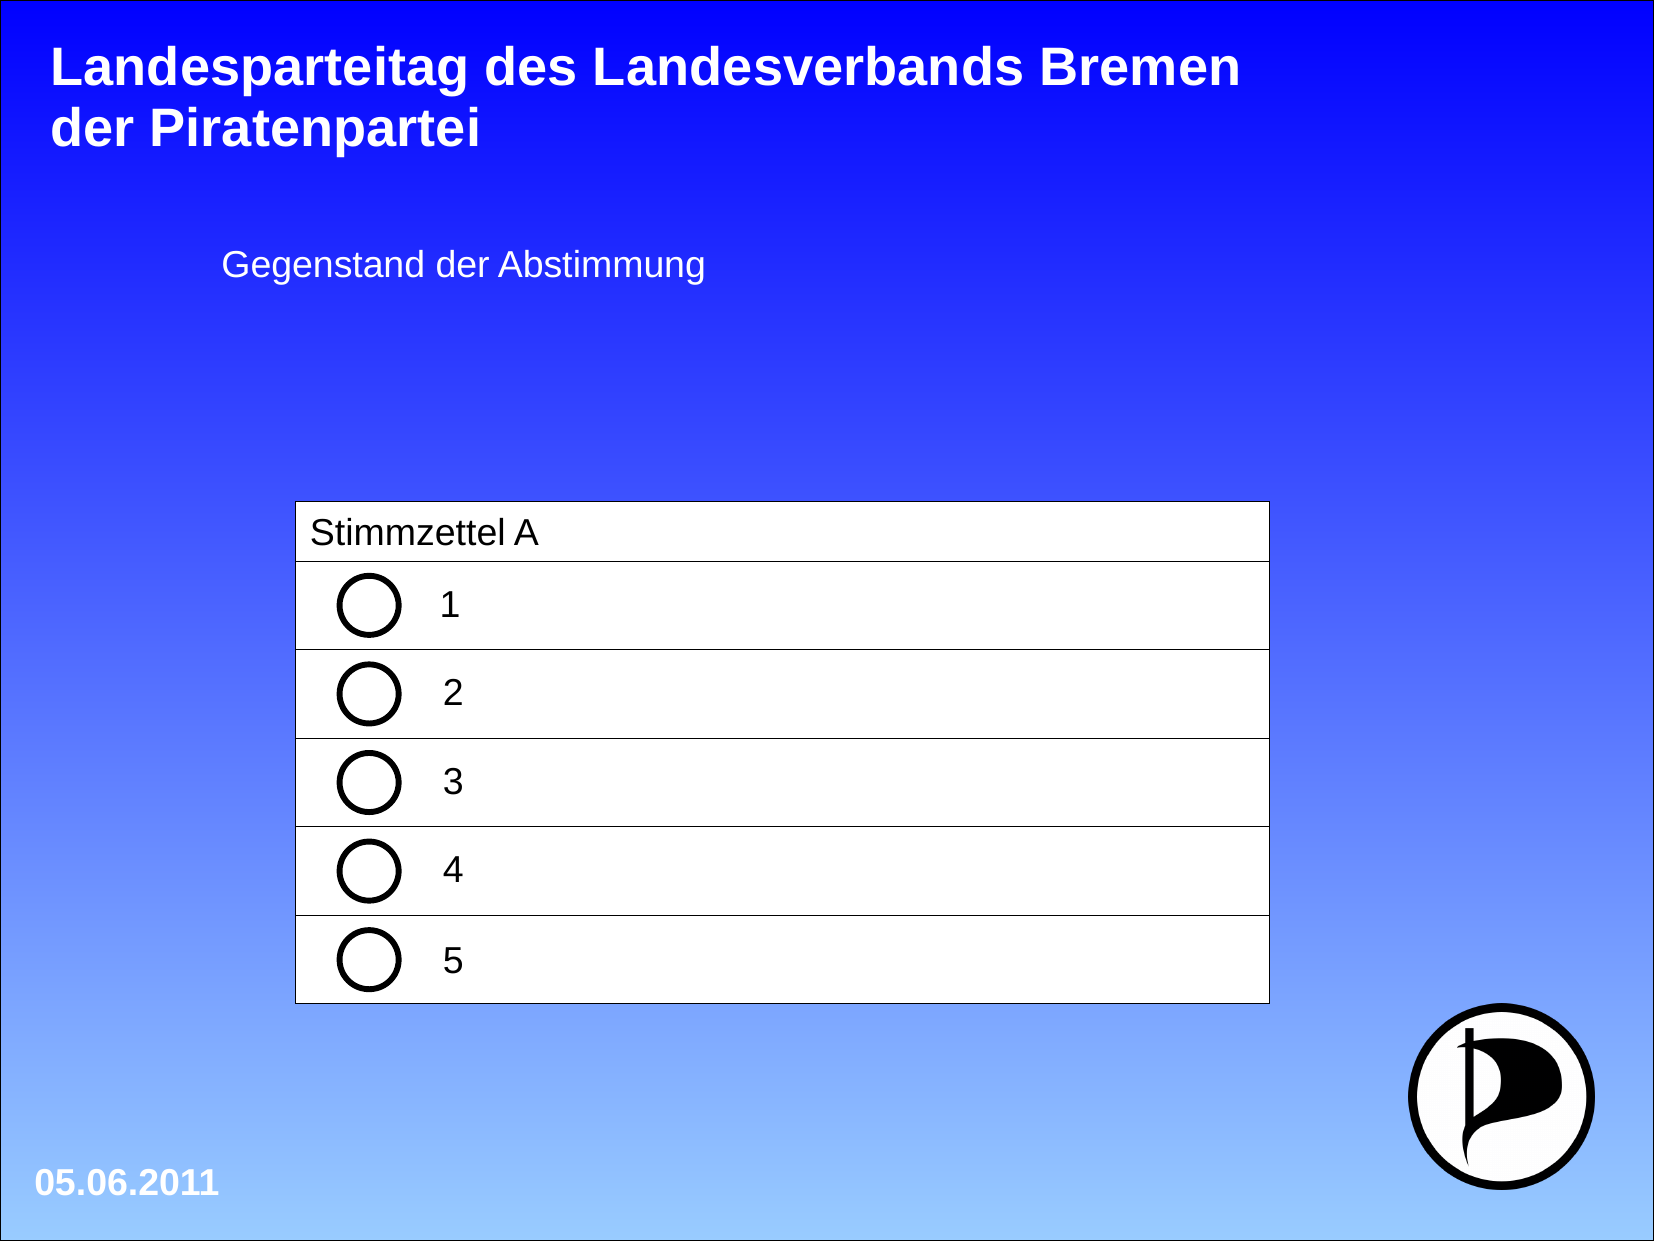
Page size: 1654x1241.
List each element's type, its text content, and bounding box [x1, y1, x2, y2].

text_box 1 [424, 575, 476, 633]
text_box Stimmzettel A [295, 504, 1270, 562]
text_box 4 [428, 841, 479, 899]
text_box [295, 650, 1270, 738]
text_box 4 [1388, 412, 1653, 416]
text_box [295, 916, 1270, 1004]
picture [1408, 1003, 1595, 1190]
text_box [295, 562, 1270, 649]
text_box 3 [428, 752, 479, 810]
text_box 4 [1, 412, 206, 416]
text_box 5 [428, 932, 479, 990]
text_box Gegenstand der Abstimmung [206, 236, 1388, 473]
text_box [295, 827, 1270, 915]
text_box 2 [428, 664, 479, 722]
text_box [295, 739, 1270, 826]
